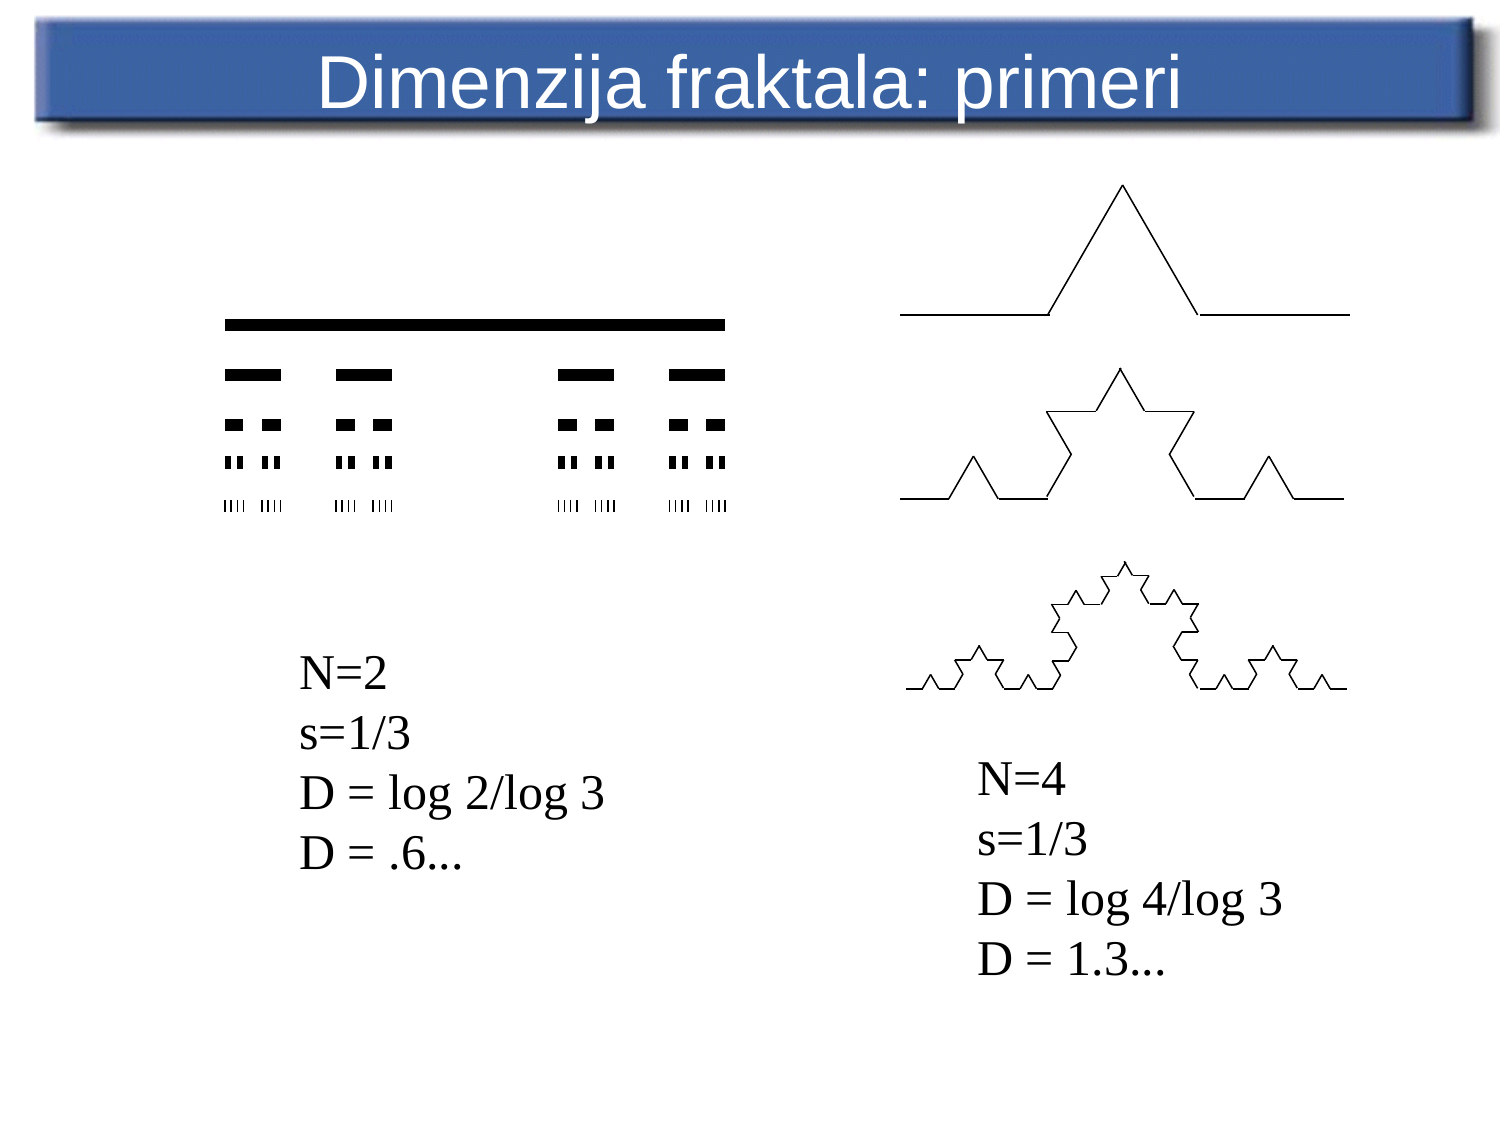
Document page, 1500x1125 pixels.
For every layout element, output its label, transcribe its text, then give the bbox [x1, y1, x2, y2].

title Dimenzija fraktala: primeri [75, 26, 1426, 132]
picture [33, 14, 1500, 141]
text_box N=2 s=1/3 D = log 2/log 3 D = .6... [284, 631, 621, 888]
text_box N=4 s=1/3 D = log 4/log 3 D = 1.3... [962, 737, 1299, 993]
